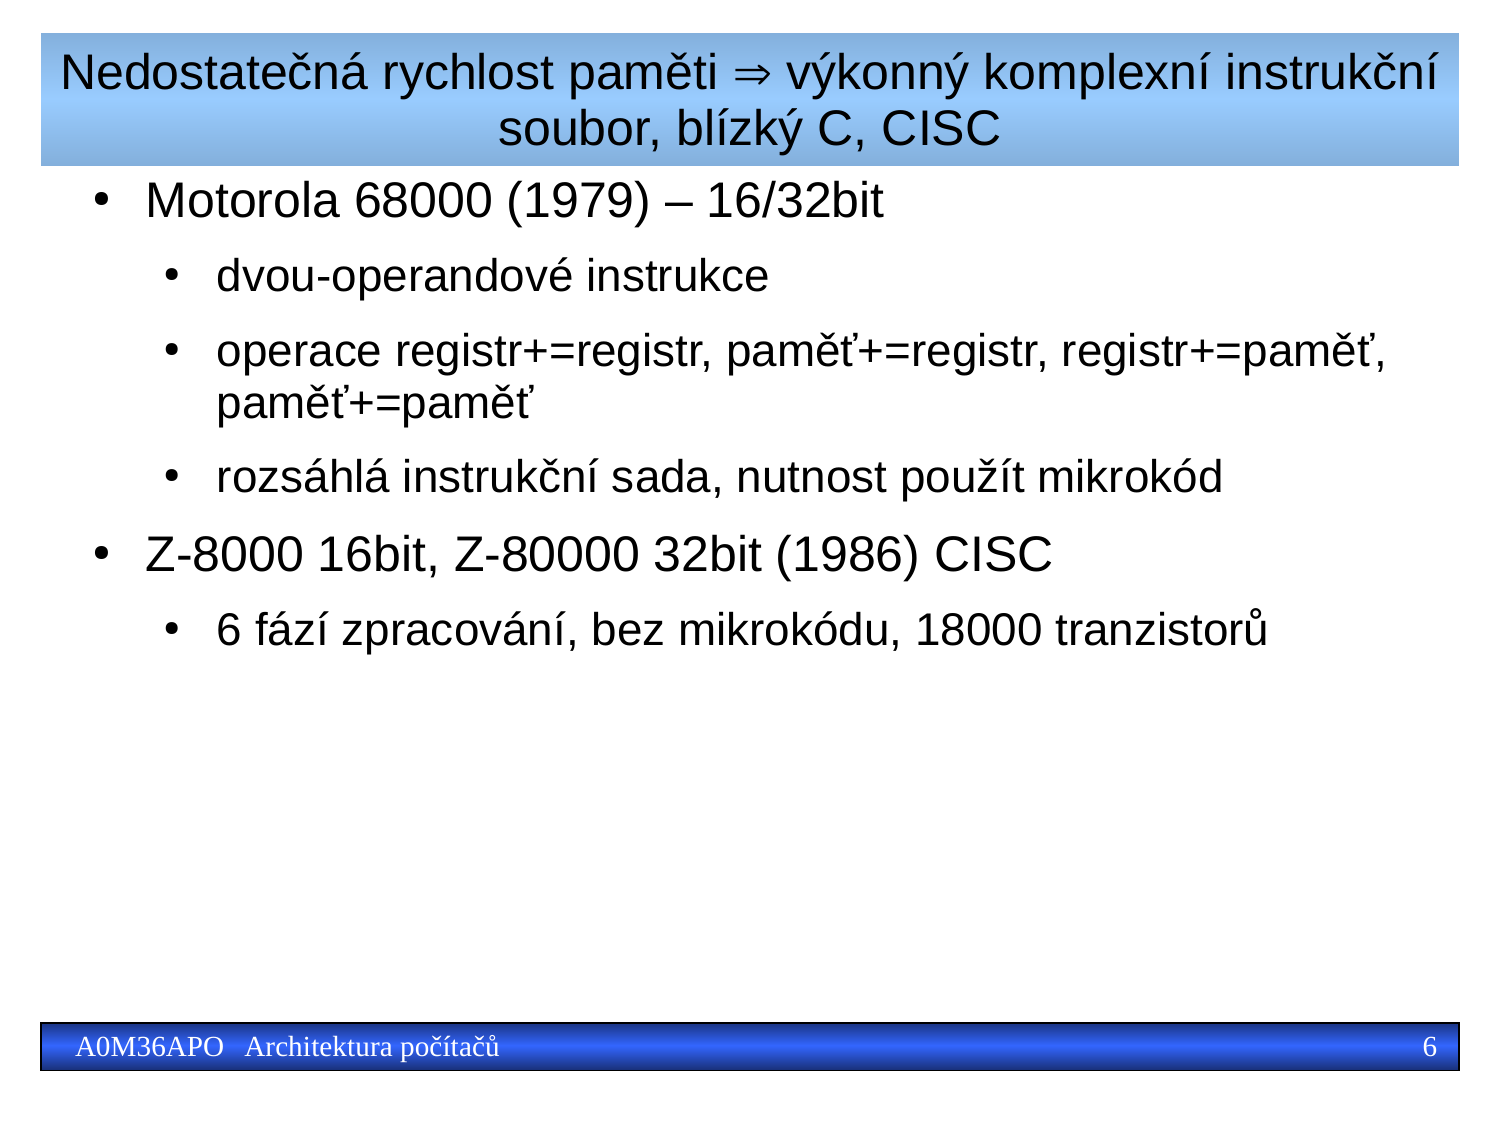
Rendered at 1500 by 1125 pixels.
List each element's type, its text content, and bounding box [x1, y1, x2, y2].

title Nedostatečná rychlost paměti ⇒ výkonný komplexní instrukční soubor, blízký C, CISC [41, 33, 1459, 166]
list Motorola 68000 (1979) – 16/32bit dvou-operandové instrukce operace registr+=registr, paměť+=registr, registr+=paměť, paměť+=paměť rozsáhlá instrukční sada, nutnost použít mikrokód Z-8000 16bit, Z-80000 32bit (1986) CISC 6 fází zpracování, bez mikrokódu, 18000 tranzistorů [75, 172, 1426, 916]
